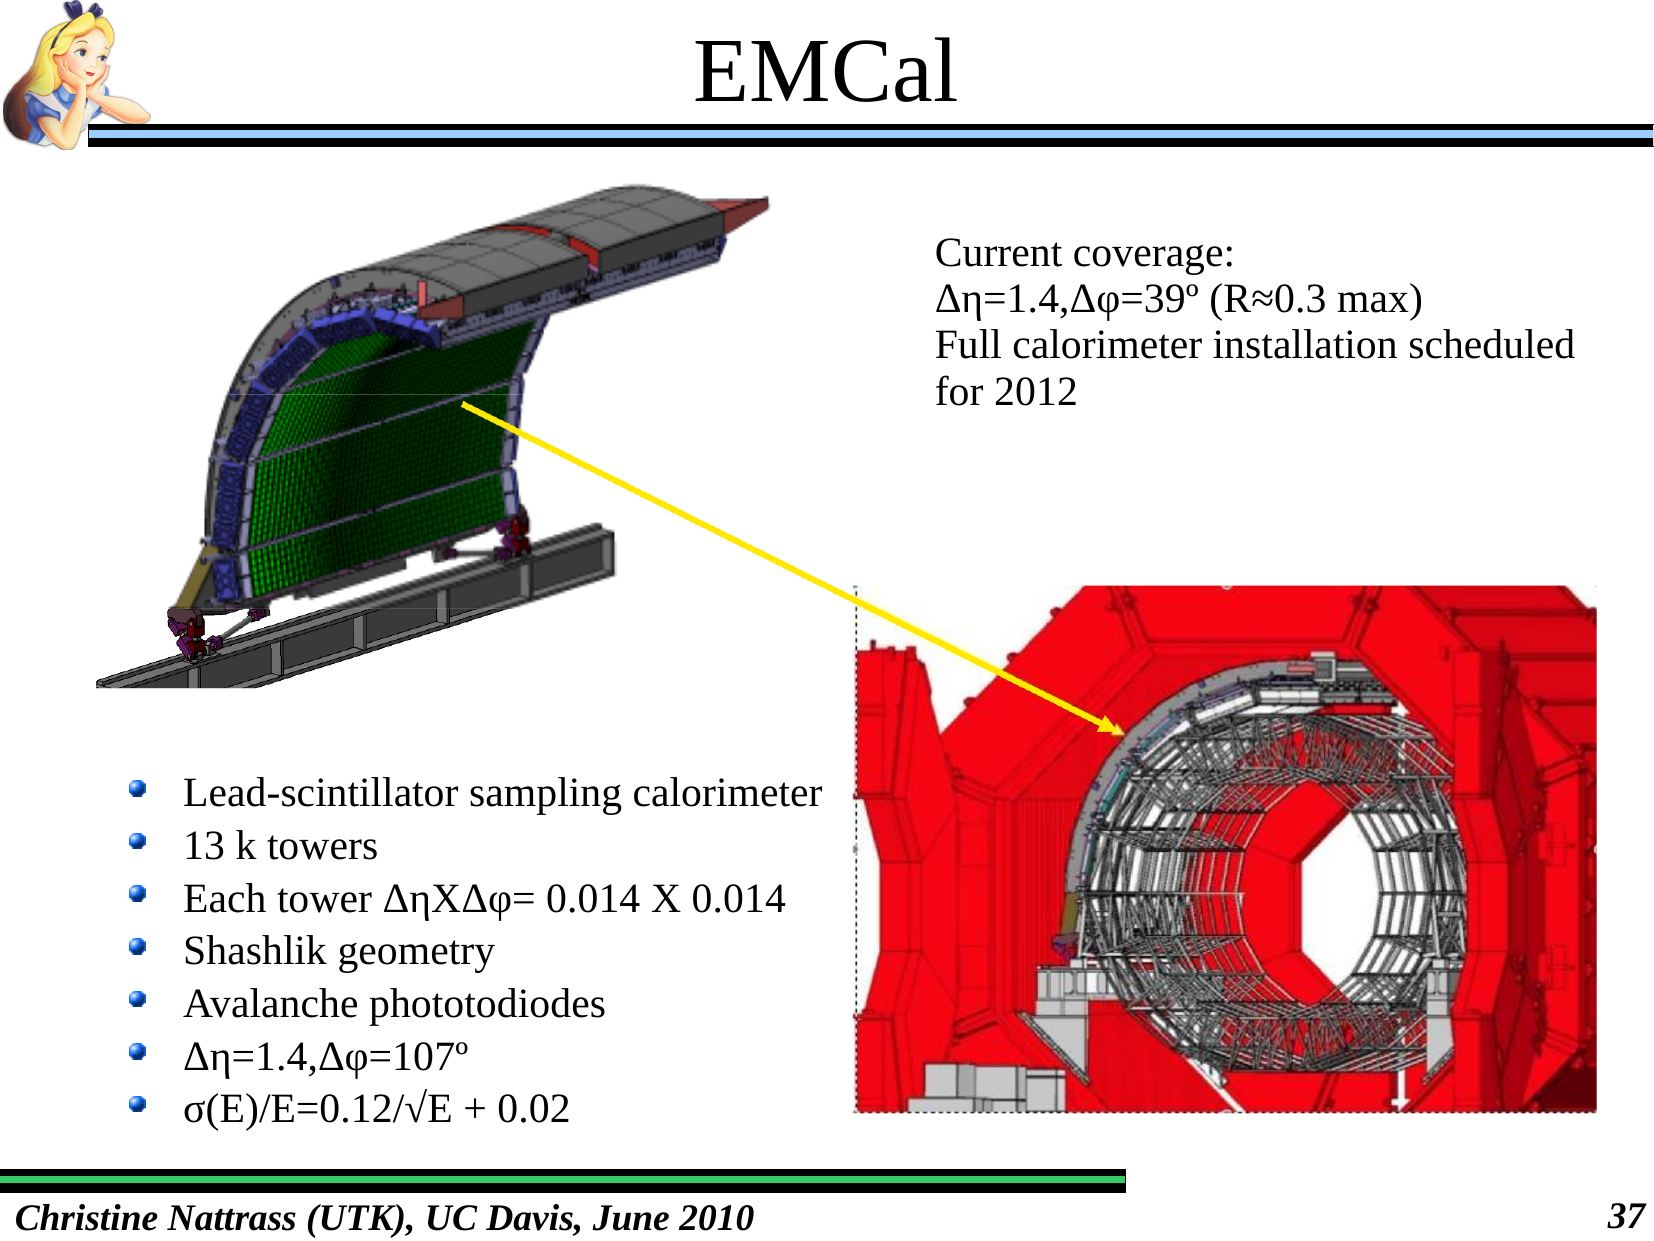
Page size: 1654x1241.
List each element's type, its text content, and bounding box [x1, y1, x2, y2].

text_box Current coverage: Δη=1.4,Δφ=39º (R≈0.3 max) Full calorimeter installation scheduled for 2012 [920, 221, 1603, 451]
picture [96, 183, 1597, 1114]
picture [3, 0, 82, 150]
list Lead-scintillator sampling calorimeter 13 k towers Each tower ΔηXΔφ= 0.014 X 0.014 Shashlik geometry Avalanche phototodiodes Δη=1.4,Δφ=107º σ(E)/E=0.12/√E + 0.02 [112, 712, 835, 1176]
title EMCal [82, 0, 1571, 151]
